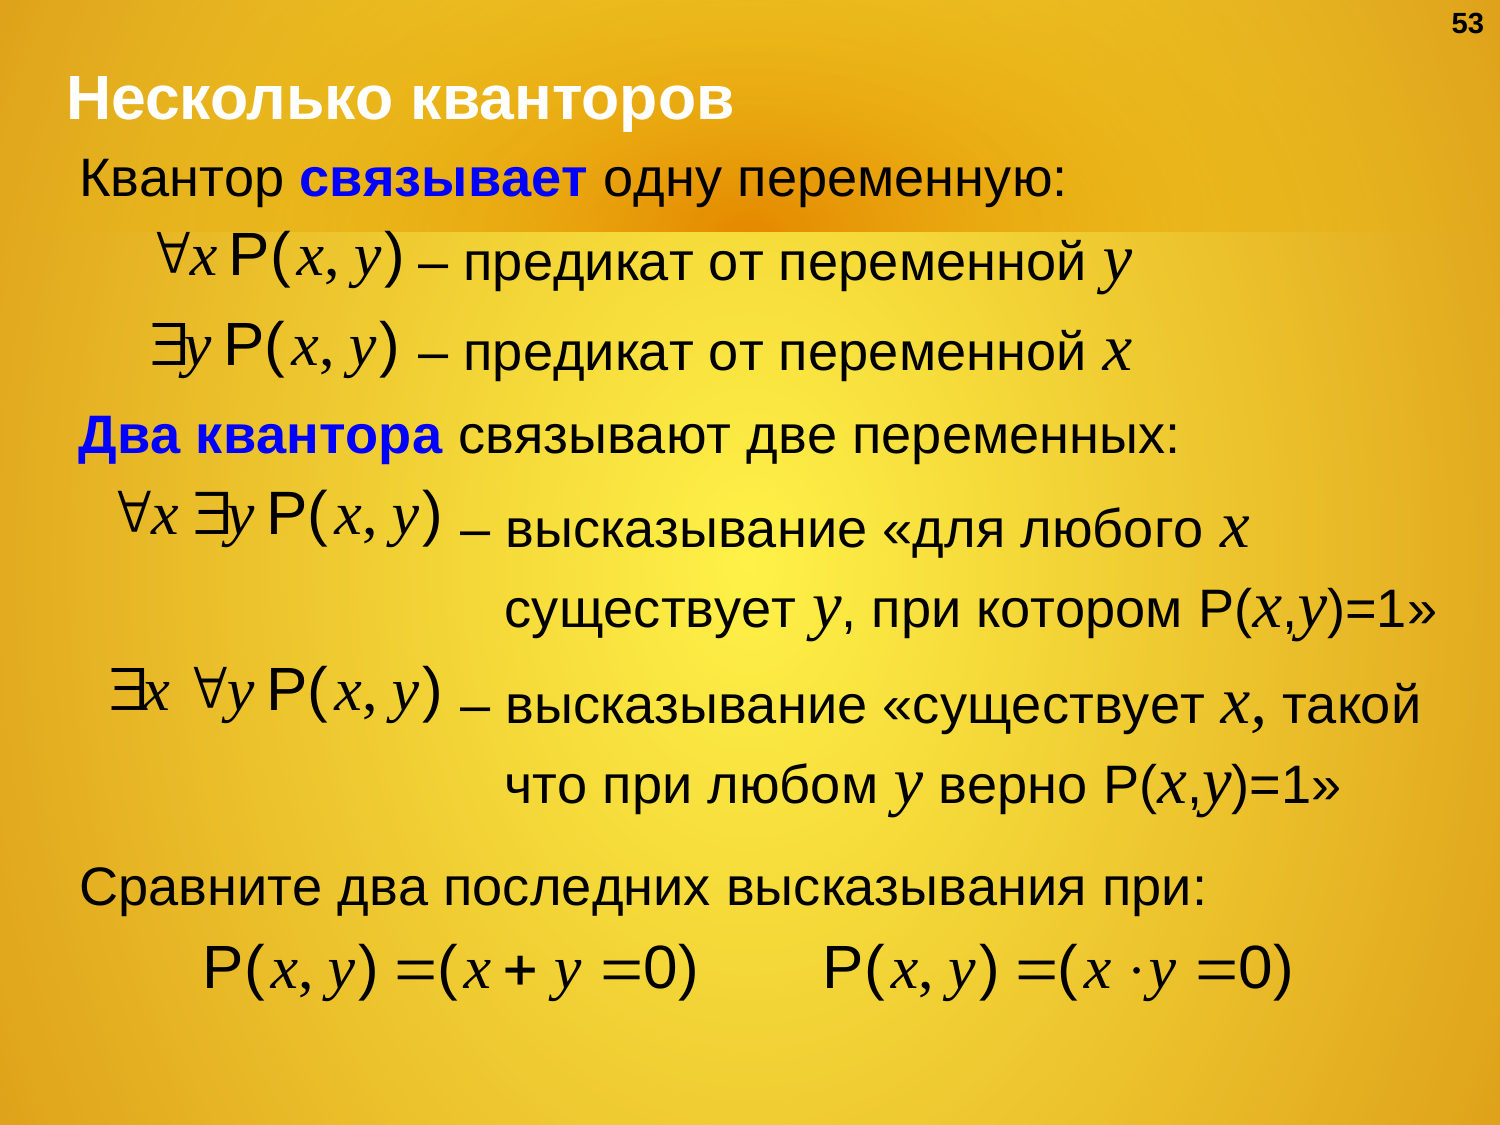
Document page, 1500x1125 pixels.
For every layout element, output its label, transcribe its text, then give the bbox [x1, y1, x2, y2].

chart [817, 932, 1304, 1015]
text_box – высказывание «для любого x существует y, при котором P(x,y)=1» [445, 473, 1466, 649]
text_box – предикат от переменной x [403, 296, 1277, 392]
text_box <номер> [1148, 0, 1499, 75]
chart [99, 654, 445, 736]
text_box – высказывание «существует x, такой что при любом y верно P(x,y)=1» [445, 649, 1466, 825]
chart [141, 308, 403, 391]
text_box – предикат от переменной y [403, 206, 1277, 296]
text_box Сравните два последних высказывания при: [64, 843, 1224, 924]
text_box Квантор связывает одну переменную: [64, 135, 1084, 216]
chart [138, 219, 403, 301]
text_box Два квантора связывают две переменных: [64, 391, 1197, 472]
chart [99, 478, 445, 561]
chart [197, 932, 710, 1015]
title Несколько кванторов [51, 49, 1426, 127]
